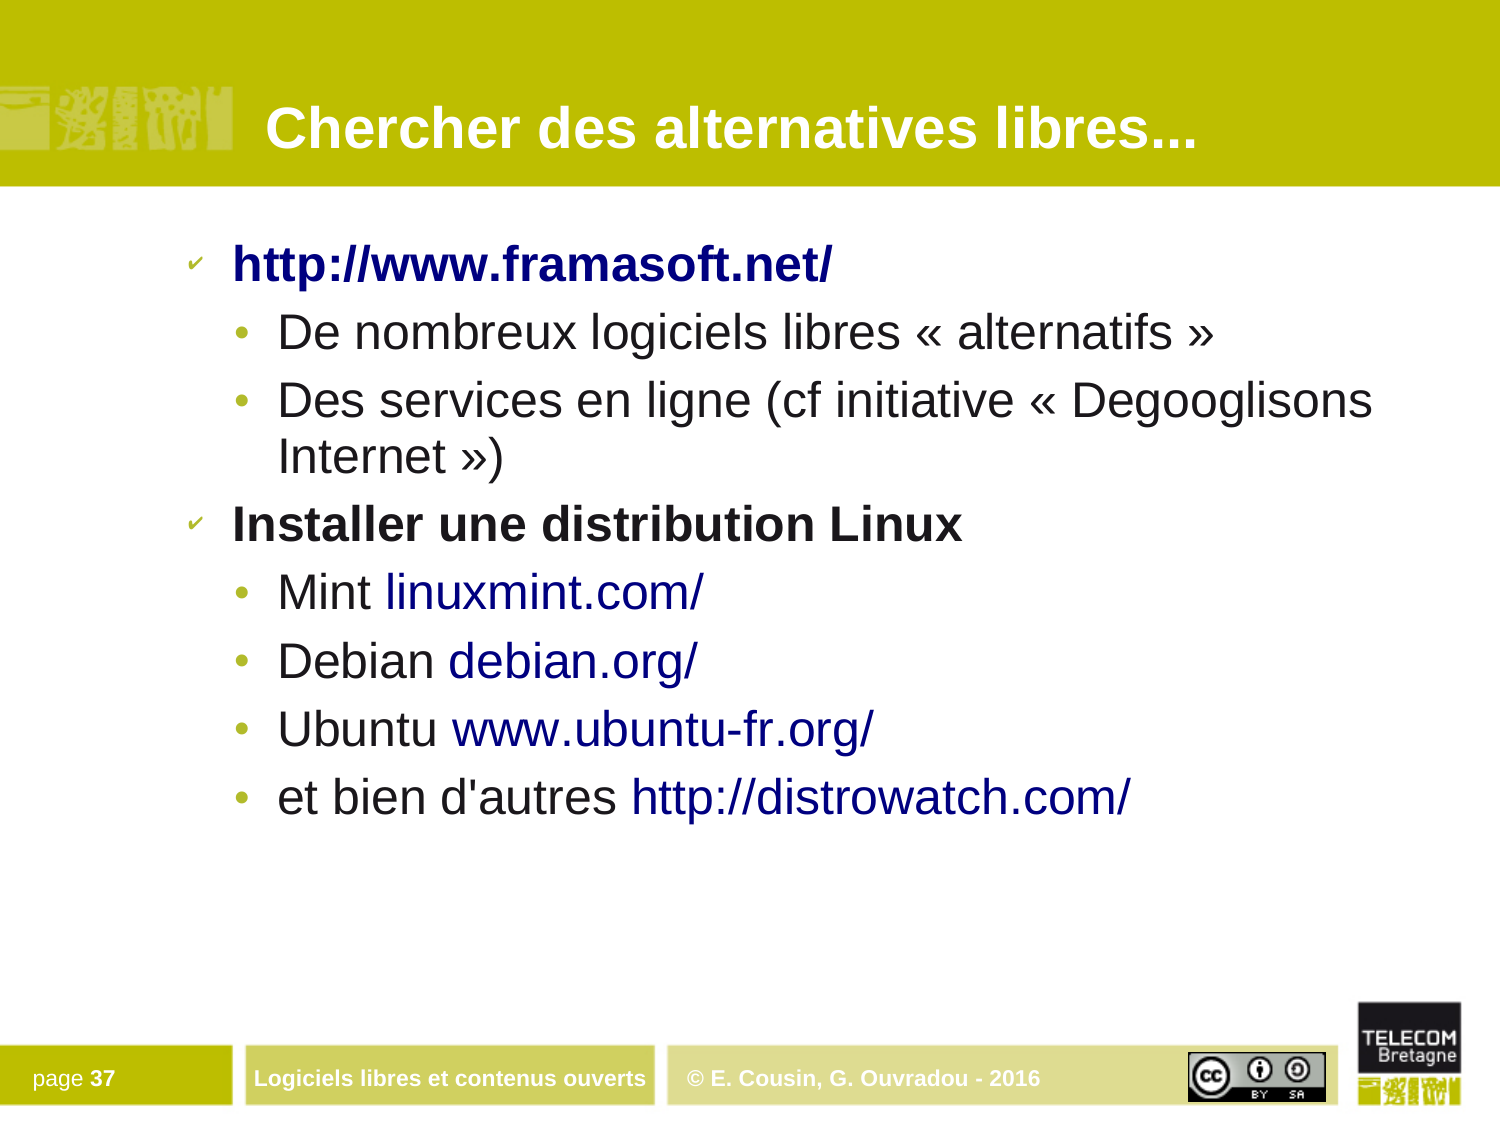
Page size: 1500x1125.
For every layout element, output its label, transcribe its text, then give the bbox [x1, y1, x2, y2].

list http://www.framasoft.net/ De nombreux logiciels libres « alternatifs » Des services en ligne (cf initiative « Degooglisons Internet ») Installer une distribution Linux Mint linuxmint.com/ Debian debian.org/ Ubuntu www.ubuntu-fr.org/ et bien d'autres http://distrowatch.com/ [188, 236, 1447, 958]
picture [0, 0, 1500, 1125]
title Chercher des alternatives libres... [265, 78, 1459, 178]
